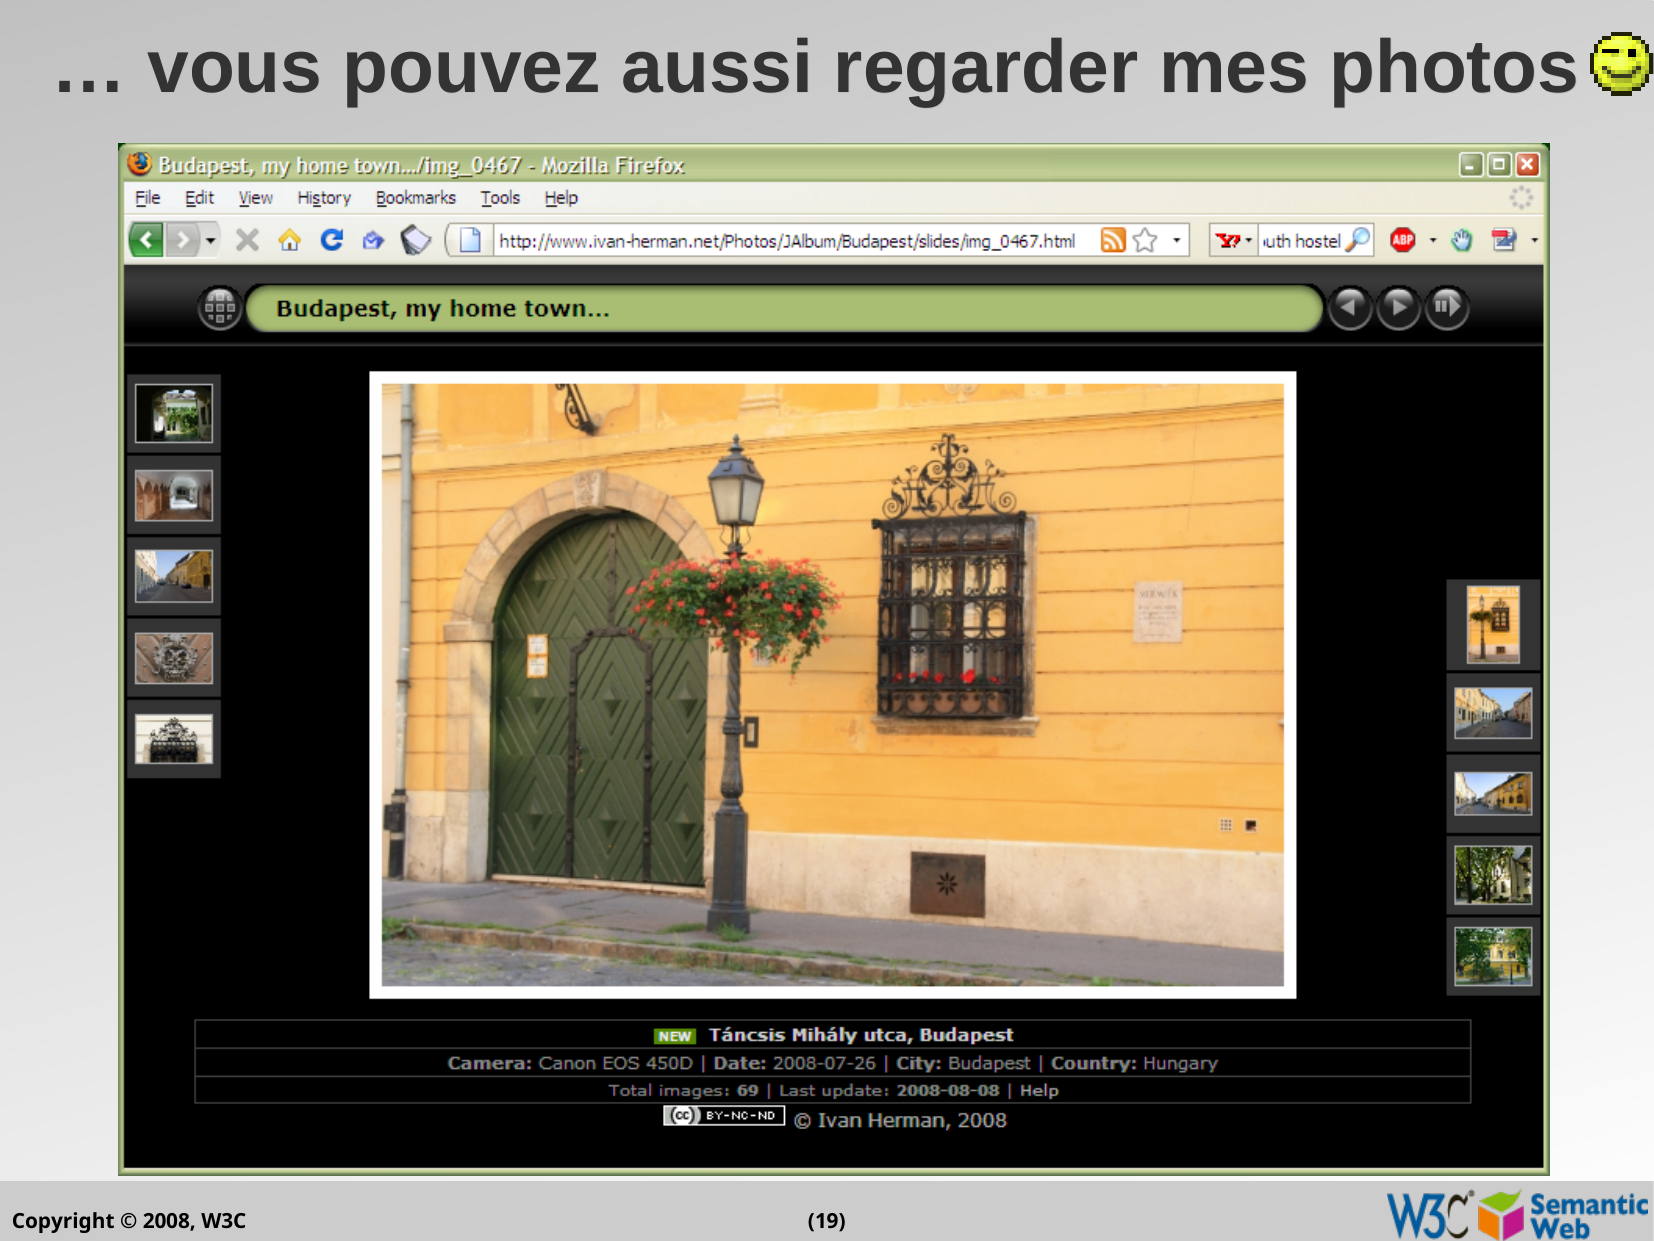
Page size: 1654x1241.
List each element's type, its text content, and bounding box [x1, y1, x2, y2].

title … vous pouvez aussi regarder mes photos [0, 5, 1654, 125]
picture [1590, 32, 1654, 96]
picture [1387, 1187, 1648, 1241]
picture [118, 143, 1550, 1176]
